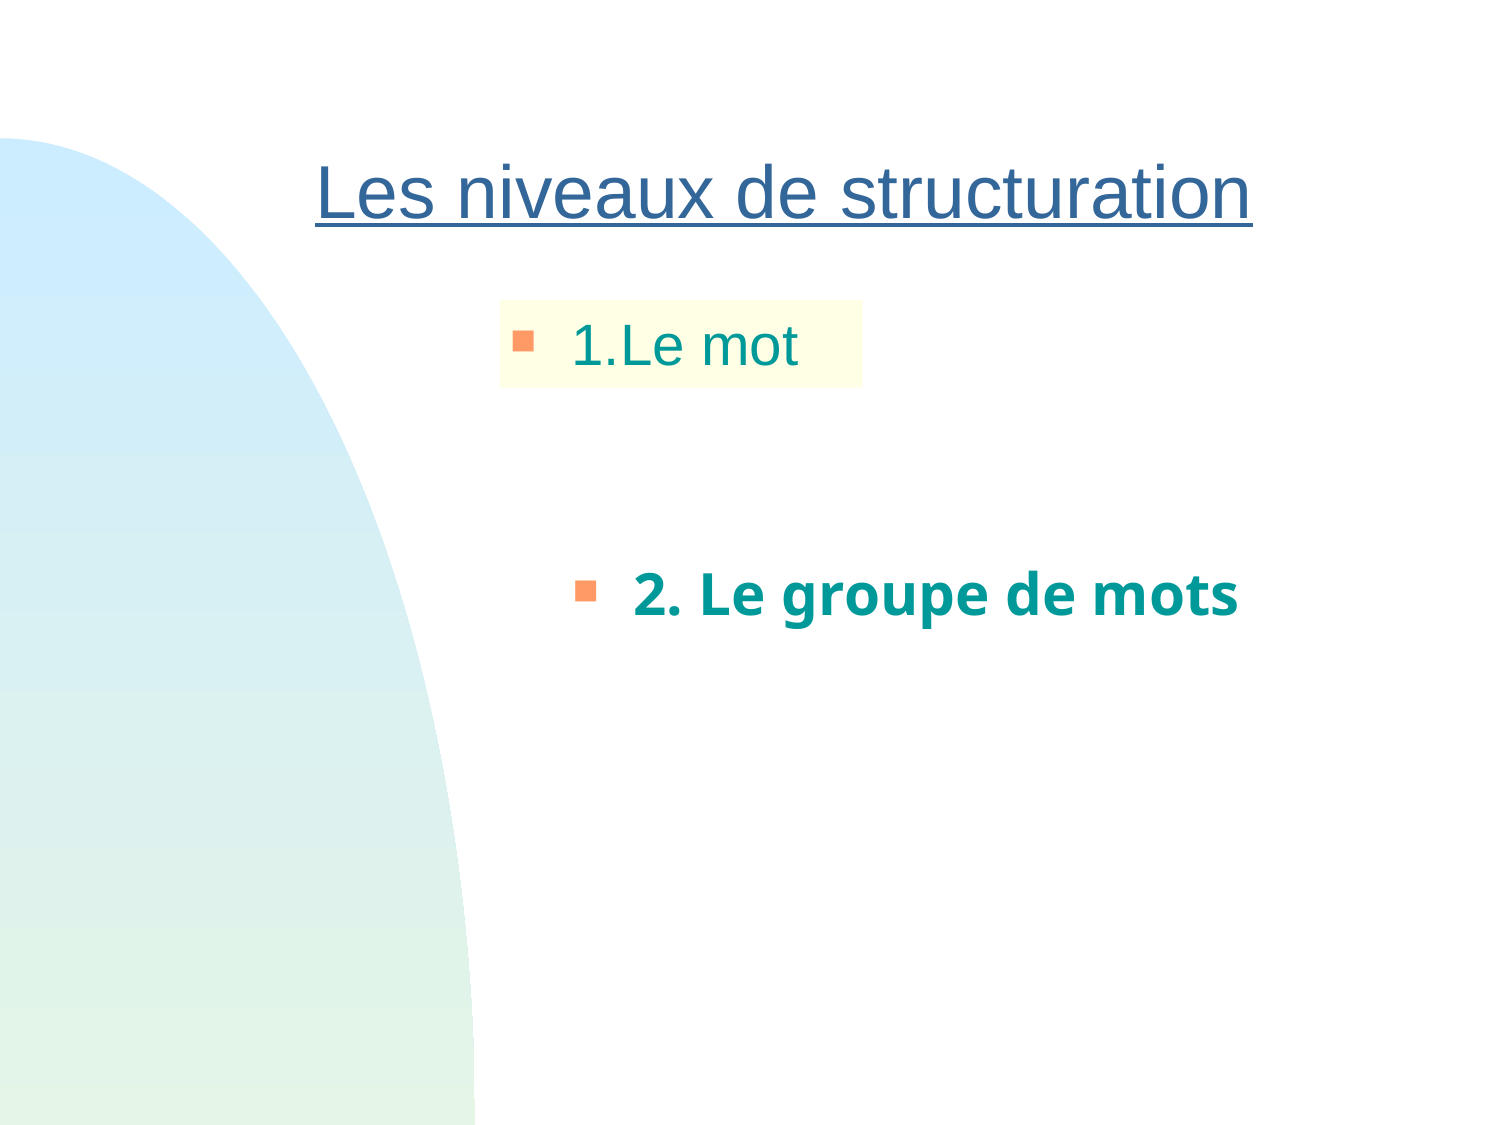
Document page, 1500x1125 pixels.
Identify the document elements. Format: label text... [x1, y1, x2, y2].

title Les niveaux de structuration [299, 99, 1300, 288]
list 2. Le groupe de mots [562, 549, 1463, 638]
text_box 1.Le mot [500, 299, 863, 388]
